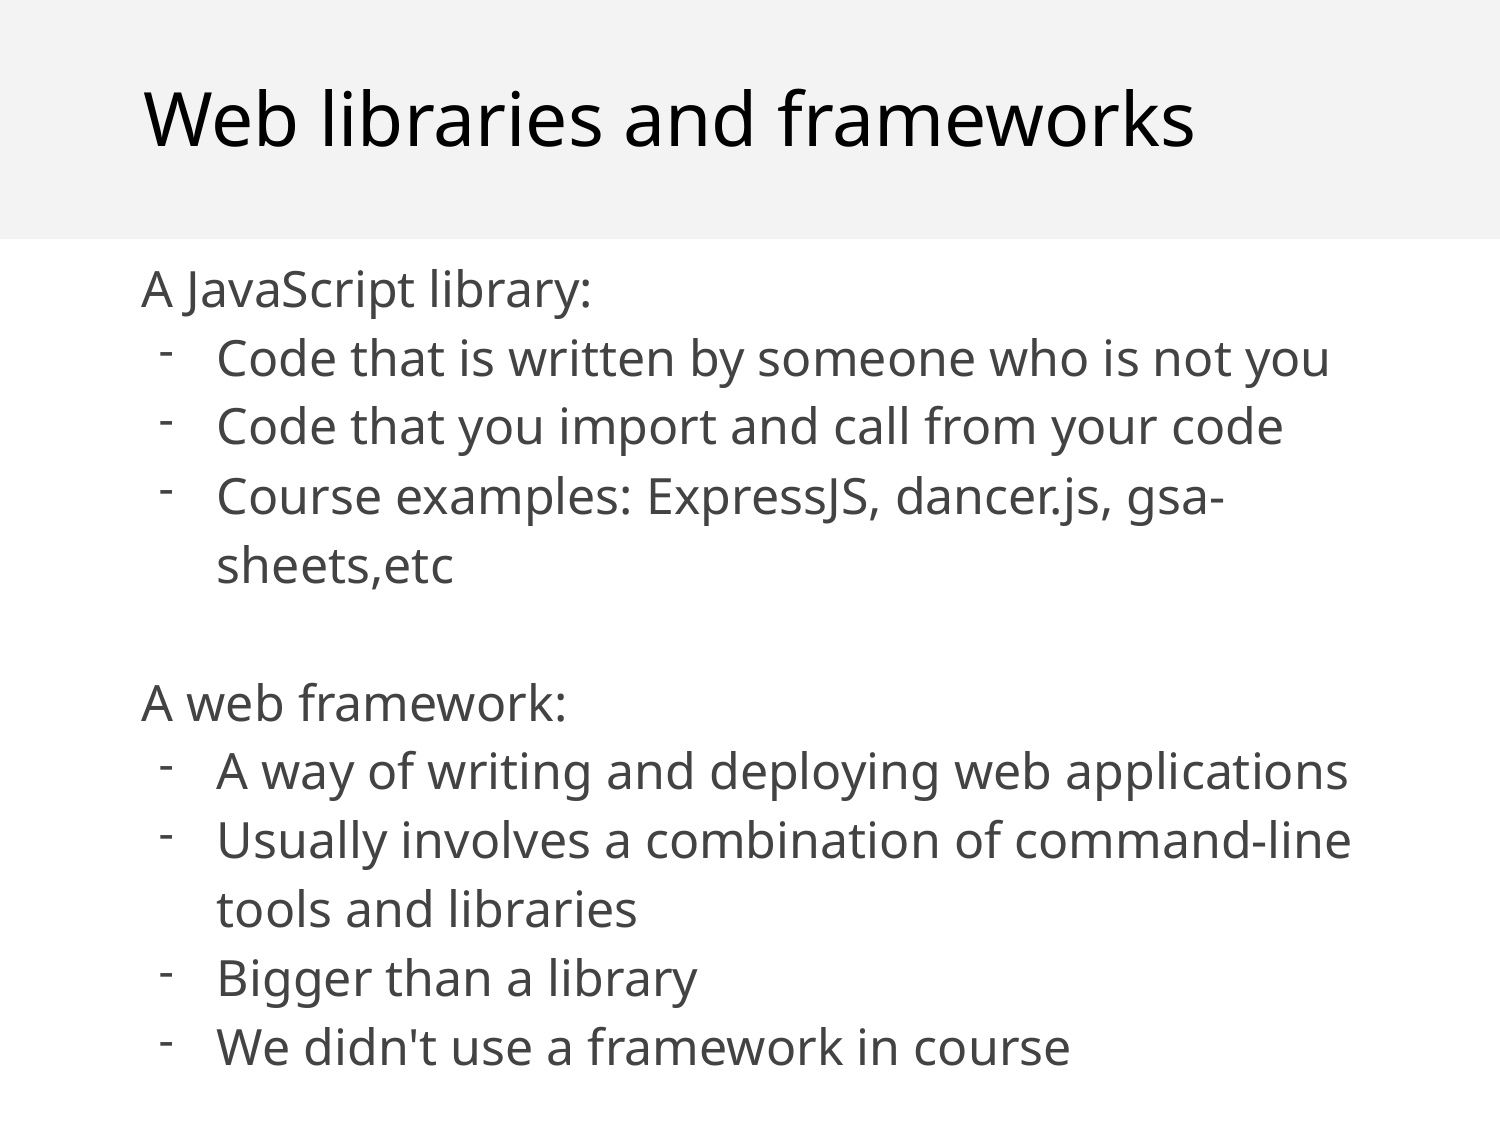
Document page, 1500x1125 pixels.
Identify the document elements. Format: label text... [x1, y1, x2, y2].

list A JavaScript library: Code that is written by someone who is not you Code that you import and call from your code Course examples: ExpressJS, dancer.js, gsa-sheets,etc A web framework: A way of writing and deploying web applications Usually involves a combination of command-line tools and libraries Bigger than a library We didn't use a framework in course [126, 233, 1371, 981]
title Web libraries and frameworks [128, 56, 1372, 183]
